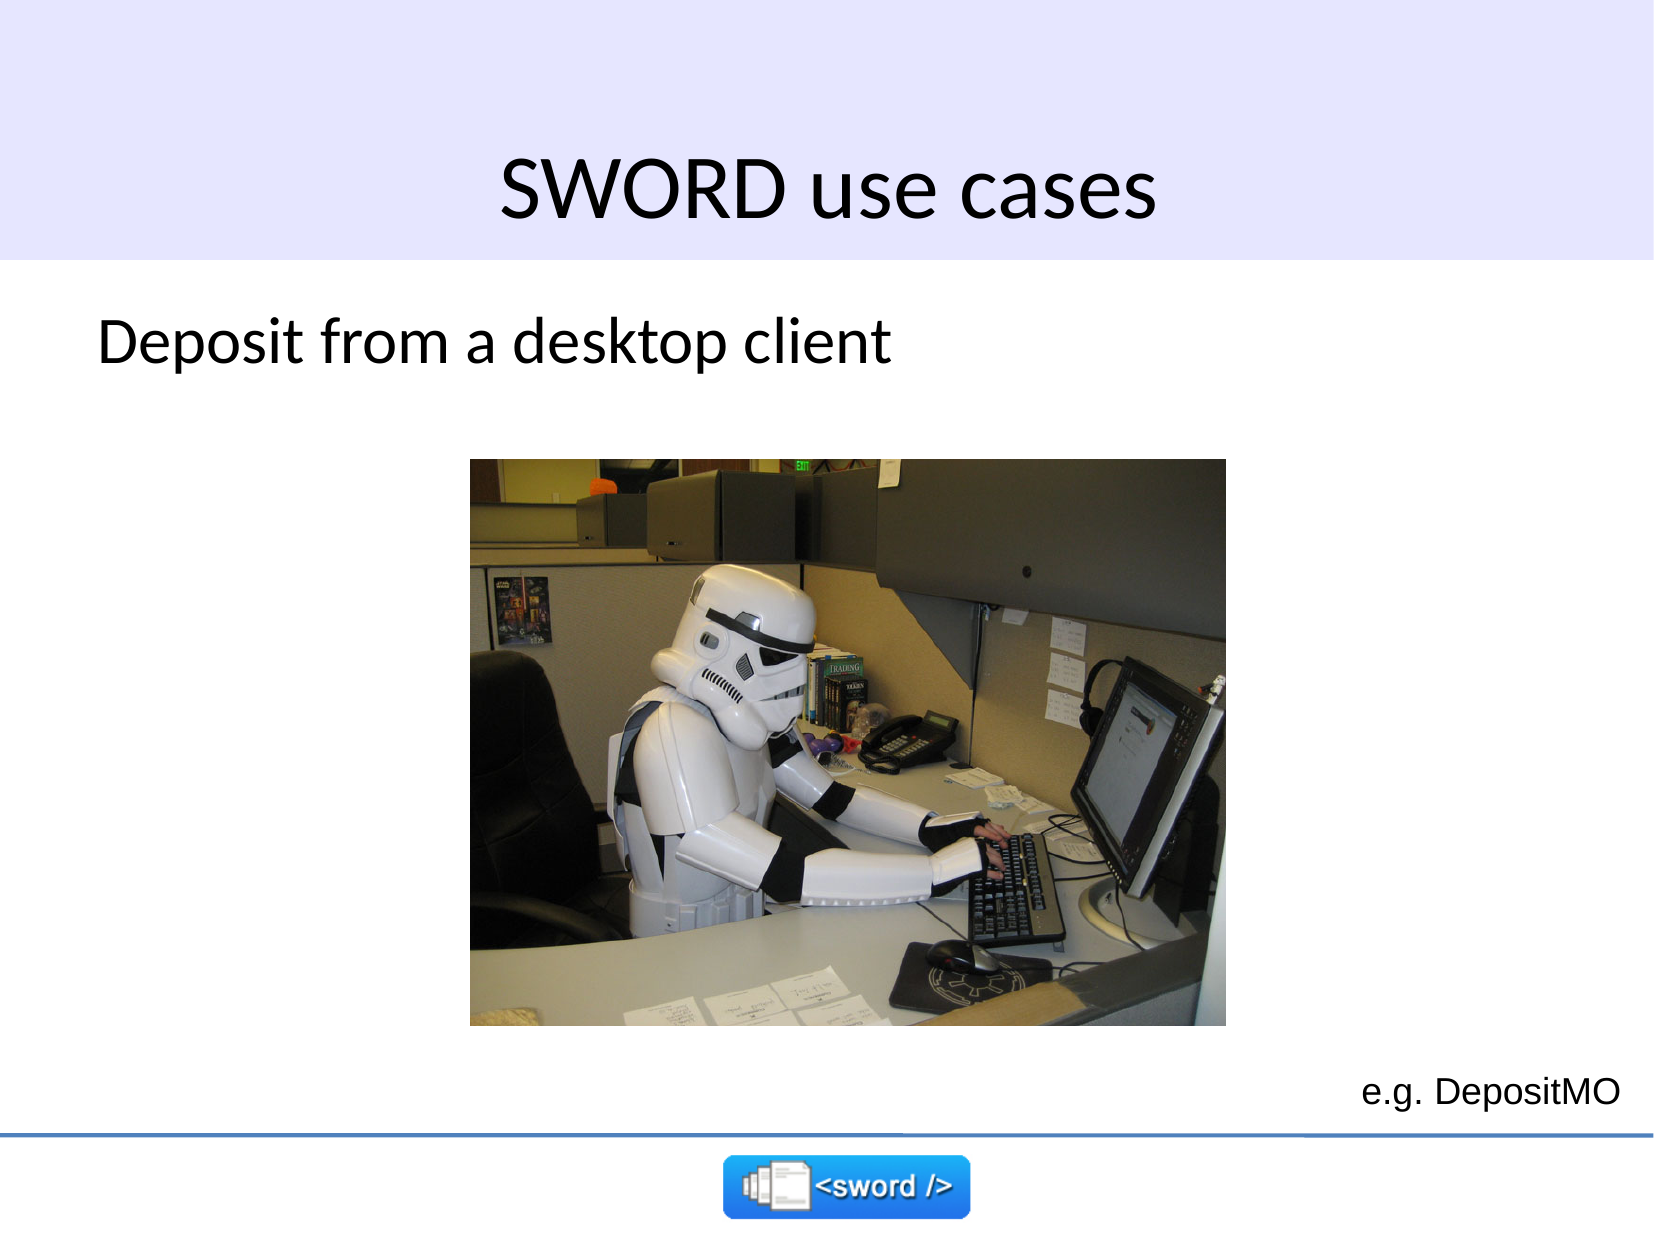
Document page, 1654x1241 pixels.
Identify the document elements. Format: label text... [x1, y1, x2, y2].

picture [722, 1154, 973, 1223]
picture [470, 459, 1226, 1026]
text_box SWORD use cases [397, 142, 1263, 250]
list Deposit from a desktop client [82, 289, 1571, 1108]
text_box e.g. DepositMO [1346, 1062, 1637, 1120]
